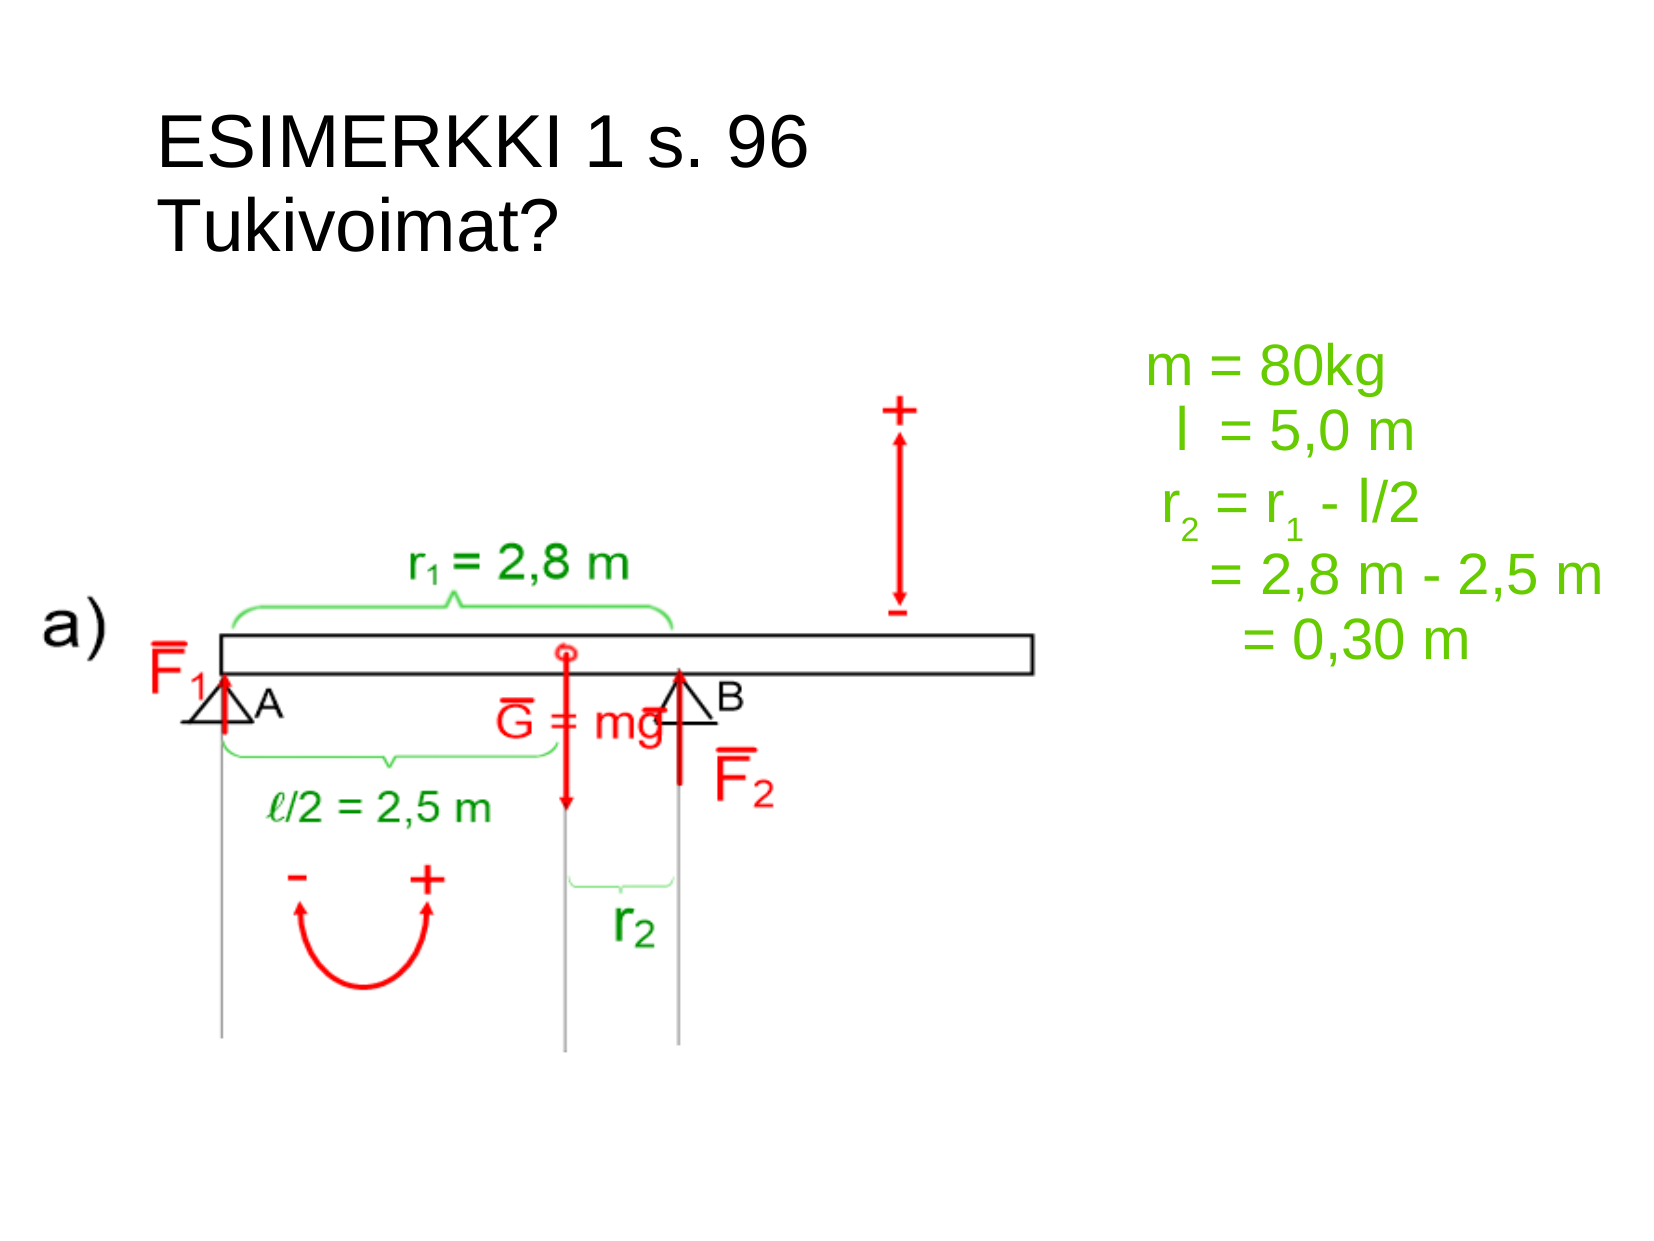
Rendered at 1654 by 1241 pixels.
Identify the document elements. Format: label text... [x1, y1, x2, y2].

picture [5, 330, 1063, 1054]
text_box m = 80kg l = 5,0 m r2 = r1 - l/2 = 2,8 m - 2,5 m = 0,30 m [1130, 326, 1654, 815]
text_box ESIMERKKI 1 s. 96 Tukivoimat? [141, 93, 874, 330]
